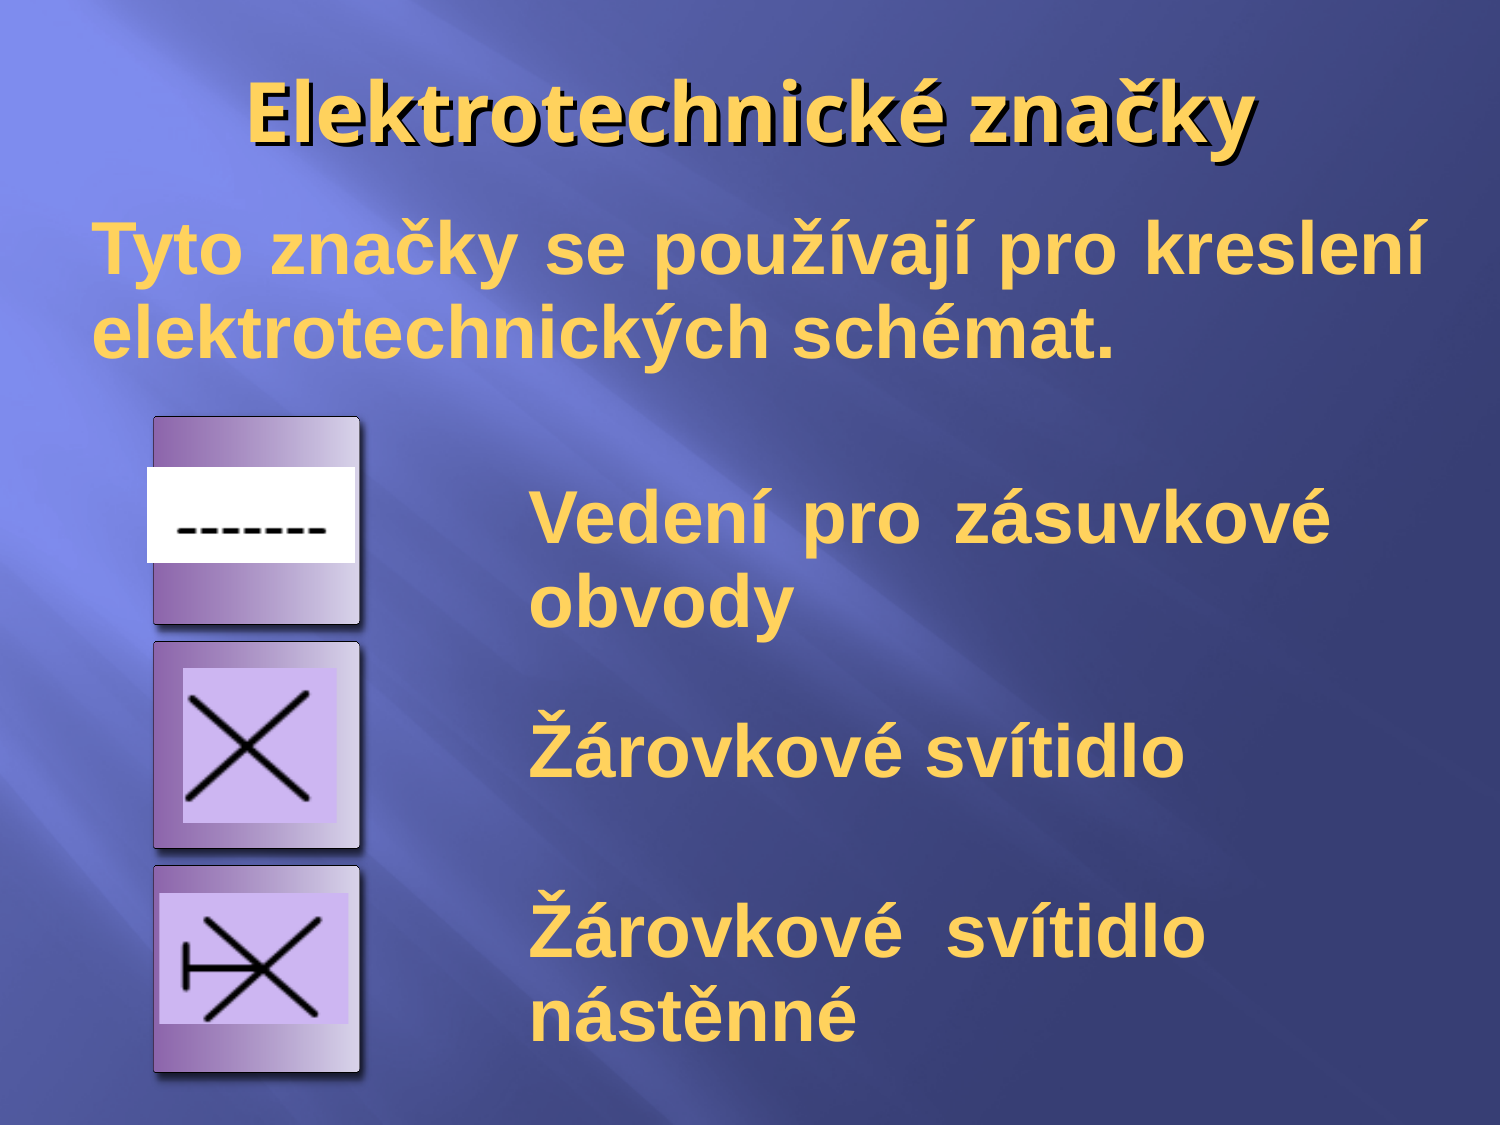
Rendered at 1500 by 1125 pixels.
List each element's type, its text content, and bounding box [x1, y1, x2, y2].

picture [147, 408, 373, 1095]
text_box Žárovkové svítidlo [513, 668, 1329, 835]
text_box Vedení pro zásuvkové obvody [513, 467, 1388, 622]
text_box Žárovkové svítidlo nástěnné [513, 881, 1258, 1047]
text_box Tyto značky se používají pro kreslení elektrotechnických schémat. [76, 184, 1447, 398]
title Elektrotechnické značky [75, 45, 1426, 173]
